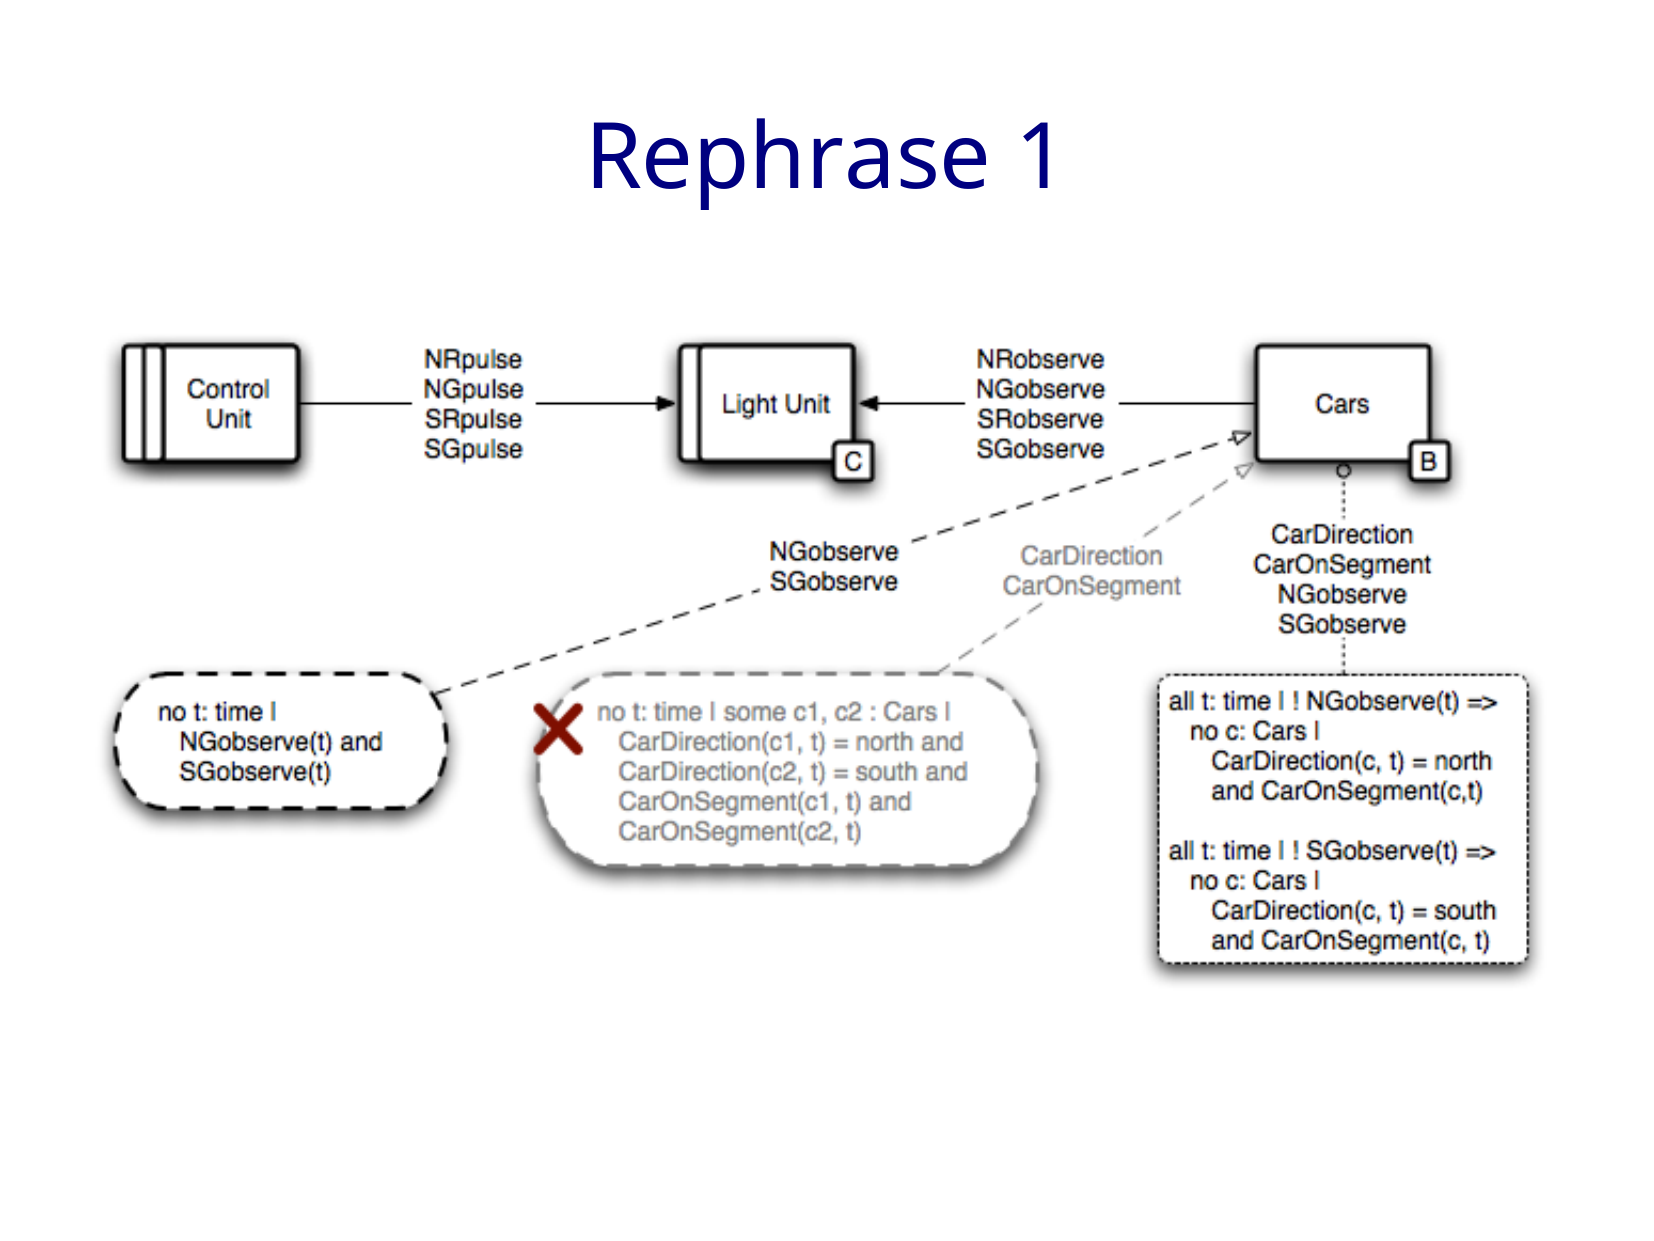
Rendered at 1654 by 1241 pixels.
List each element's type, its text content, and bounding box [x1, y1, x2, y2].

title Rephrase 1 [82, 49, 1571, 257]
picture [73, 309, 1570, 1014]
